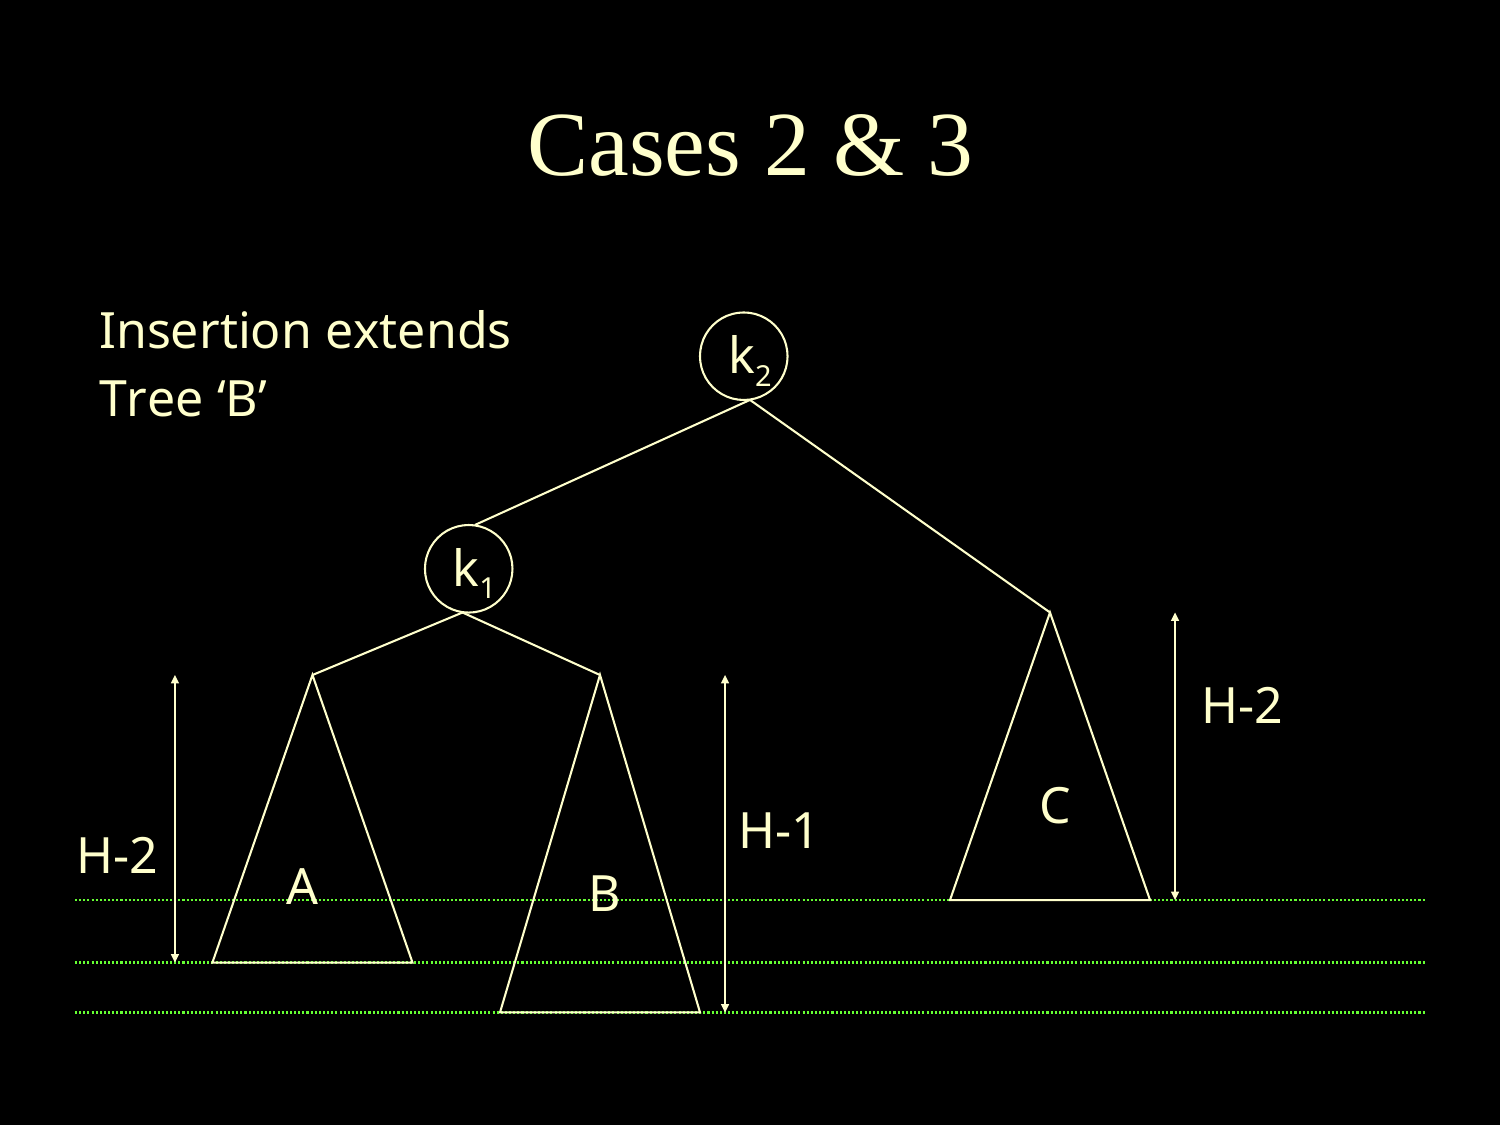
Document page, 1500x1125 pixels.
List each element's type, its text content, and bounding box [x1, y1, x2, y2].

text_box k1 [437, 524, 511, 615]
text_box B [573, 849, 636, 934]
text_box k2 [713, 312, 787, 403]
text_box H-2 [1186, 662, 1298, 747]
text_box C [1024, 762, 1086, 847]
title Cases 2 & 3 [22, 50, 1480, 240]
text_box Insertion extends Tree ‘B’ [84, 287, 541, 440]
text_box H-1 [726, 787, 836, 872]
text_box A [271, 842, 334, 927]
text_box H-2 [61, 812, 173, 897]
